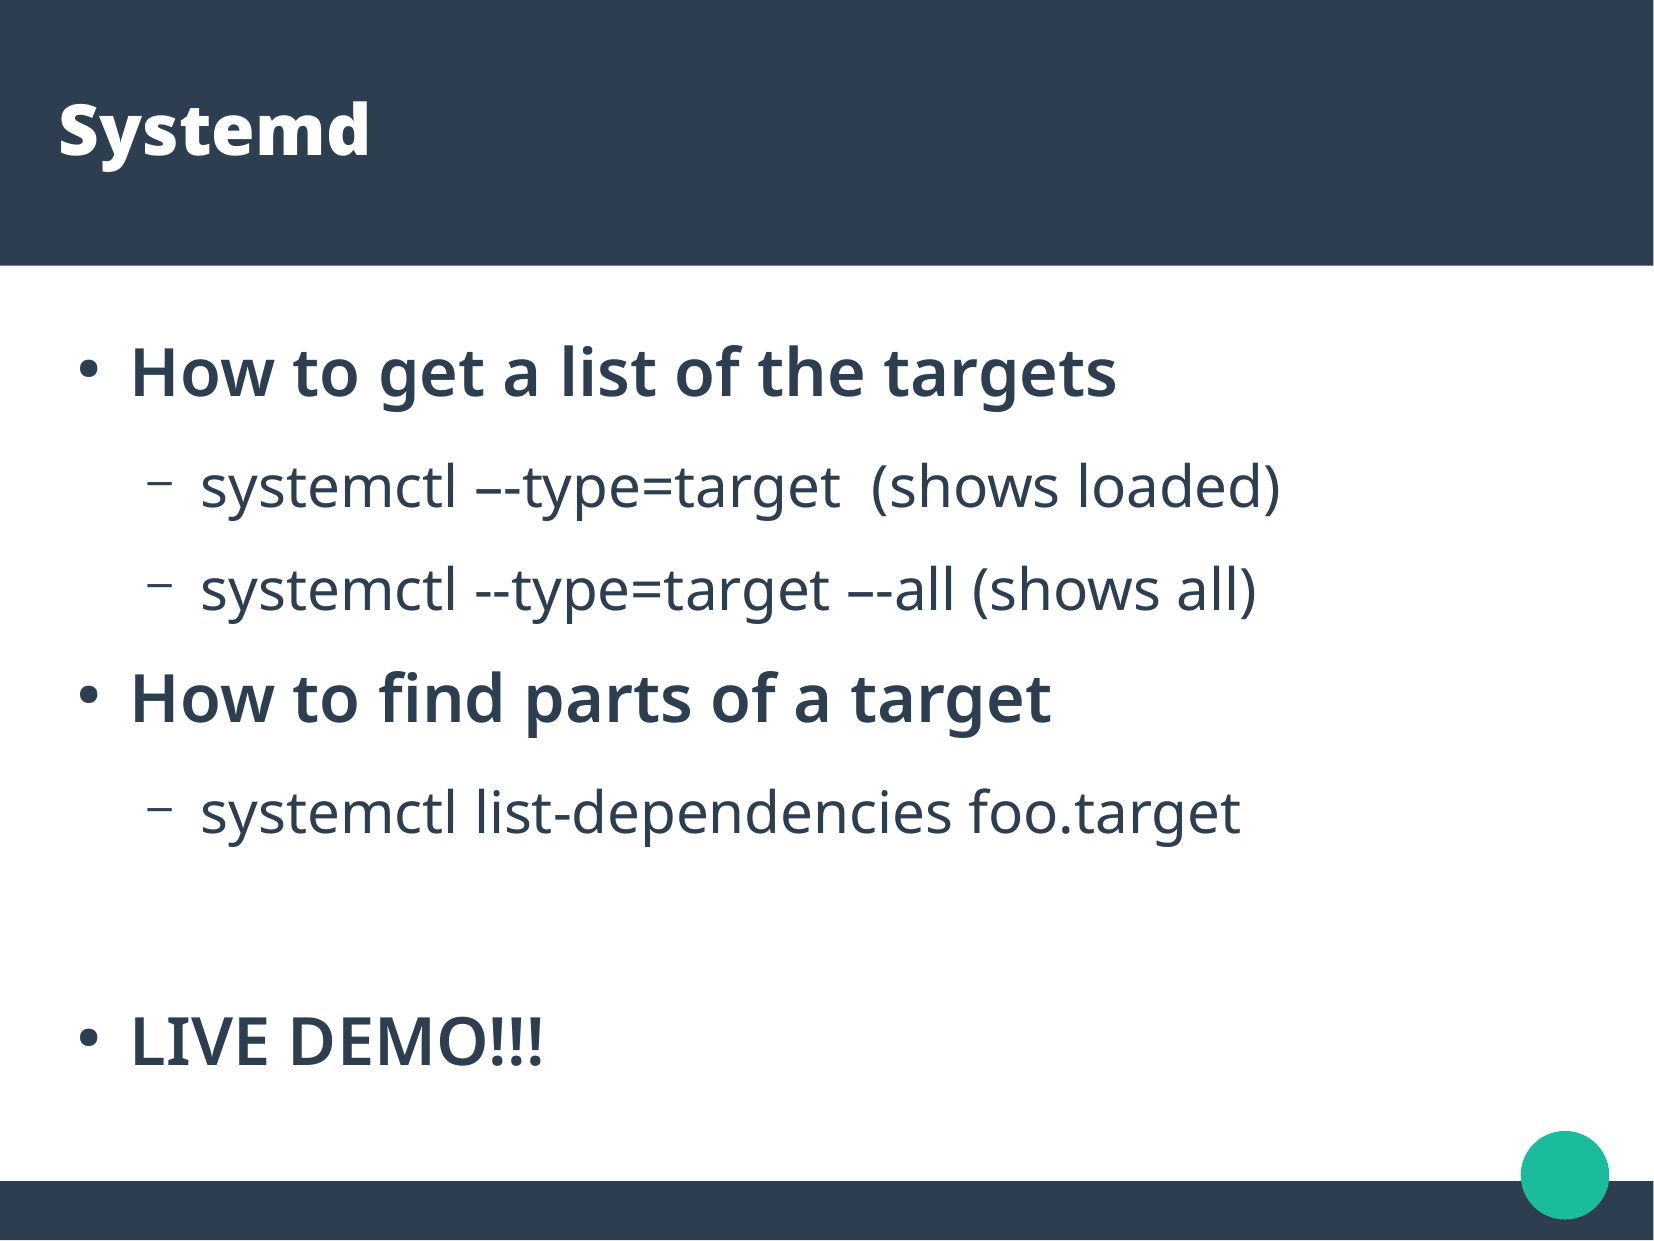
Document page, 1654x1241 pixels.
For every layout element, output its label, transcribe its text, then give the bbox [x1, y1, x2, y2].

title Systemd [59, 49, 1595, 207]
list How to get a list of the targets systemctl –-type=target (shows loaded) systemctl --type=target –-all (shows all) How to find parts of a target systemctl list-dependencies foo.target LIVE DEMO!!! [59, 324, 1595, 1152]
